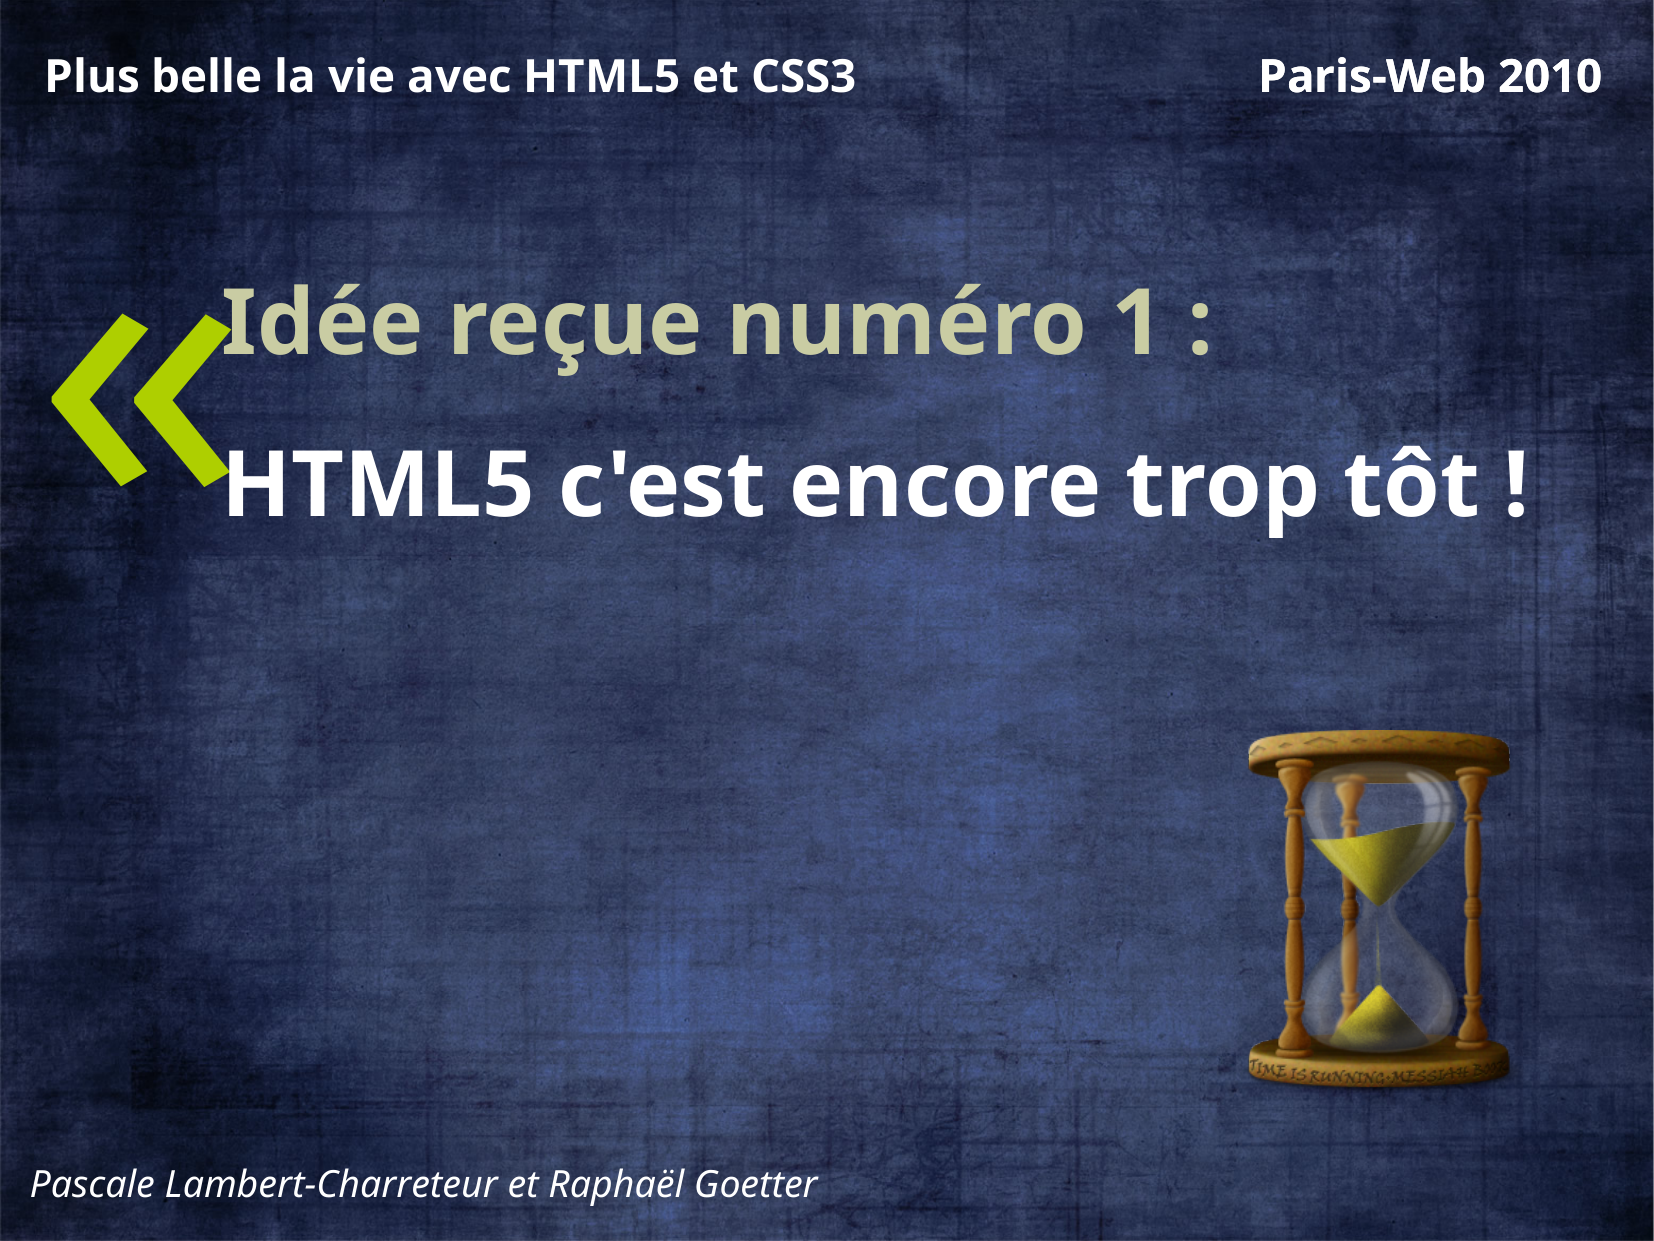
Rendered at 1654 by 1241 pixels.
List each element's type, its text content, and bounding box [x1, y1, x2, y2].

picture [0, 0, 1654, 1241]
text_box Pascale Lambert-Charreteur et Raphaël Goetter [29, 1157, 1329, 1201]
picture [1283, 495, 1302, 506]
text_box Idée reçue numéro 1 : HTML5 c'est encore trop tôt ! [206, 236, 1625, 495]
picture [1401, 495, 1421, 506]
text_box Plus belle la vie avec HTML5 et CSS3 [29, 29, 1063, 97]
text_box Paris-Web 2010 [1228, 29, 1619, 97]
text_box « [17, 0, 384, 773]
picture [1223, 495, 1243, 506]
picture [969, 495, 989, 506]
